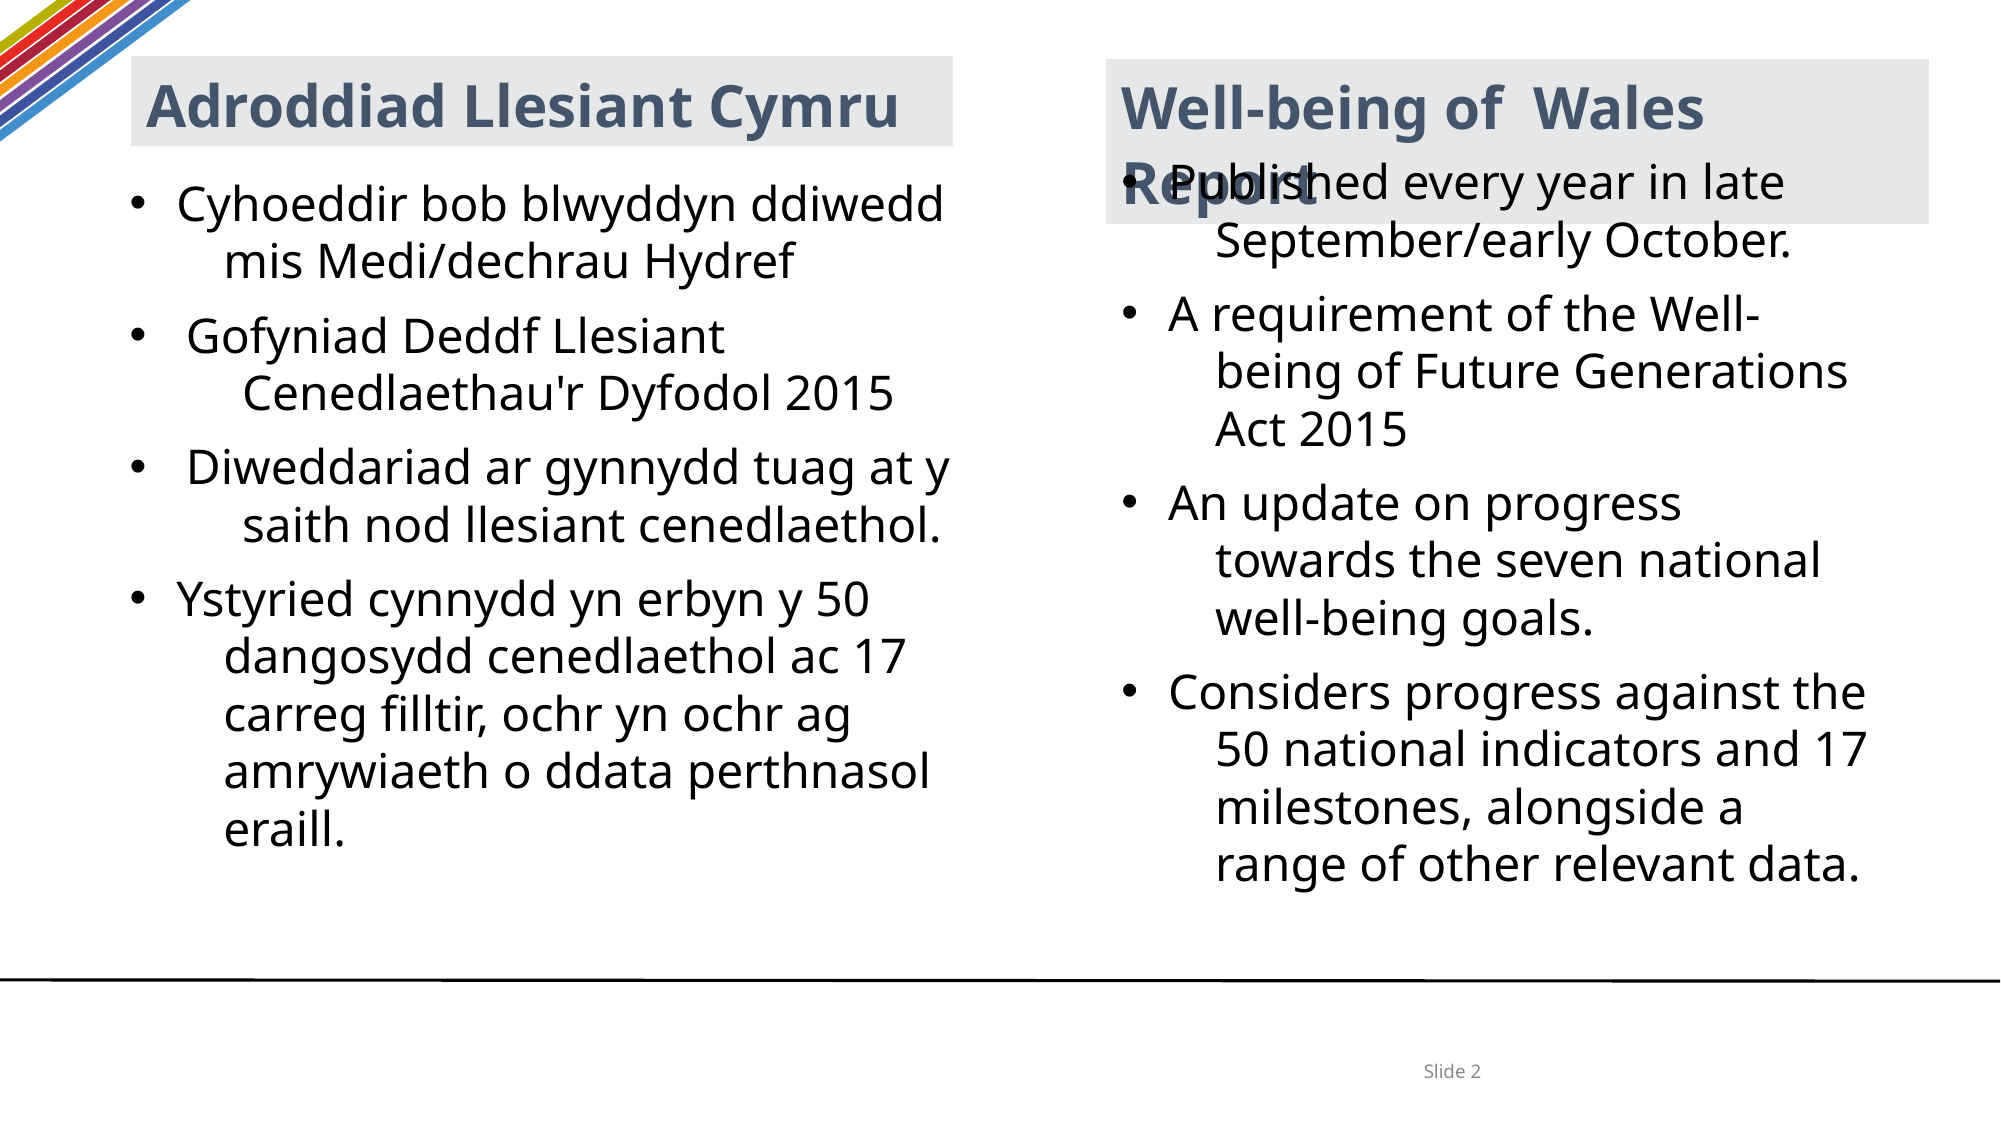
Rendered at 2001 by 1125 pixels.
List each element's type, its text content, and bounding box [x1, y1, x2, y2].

text_box Well-being of Wales Report [1106, 59, 1929, 224]
text_box Published every year in late September/early October. A requirement of the Well-being of Future Generations Act 2015 An update on progress towards the seven national well-being goals. Considers progress against the 50 national indicators and 17 milestones, alongside a range of other relevant data. [1106, 144, 1886, 938]
text_box Adroddiad Llesiant Cymru [131, 56, 953, 146]
text_box Cyhoeddir bob blwyddyn ddiwedd mis Medi/dechrau Hydref Gofyniad Deddf Llesiant Cenedlaethau'r Dyfodol 2015 Diweddariad ar gynnydd tuag at y saith nod llesiant cenedlaethol. Ystyried cynnydd yn erbyn y 50 dangosydd cenedlaethol ac 17 carreg filltir, ochr yn ochr ag amrywiaeth o ddata perthnasol eraill. [114, 166, 993, 909]
